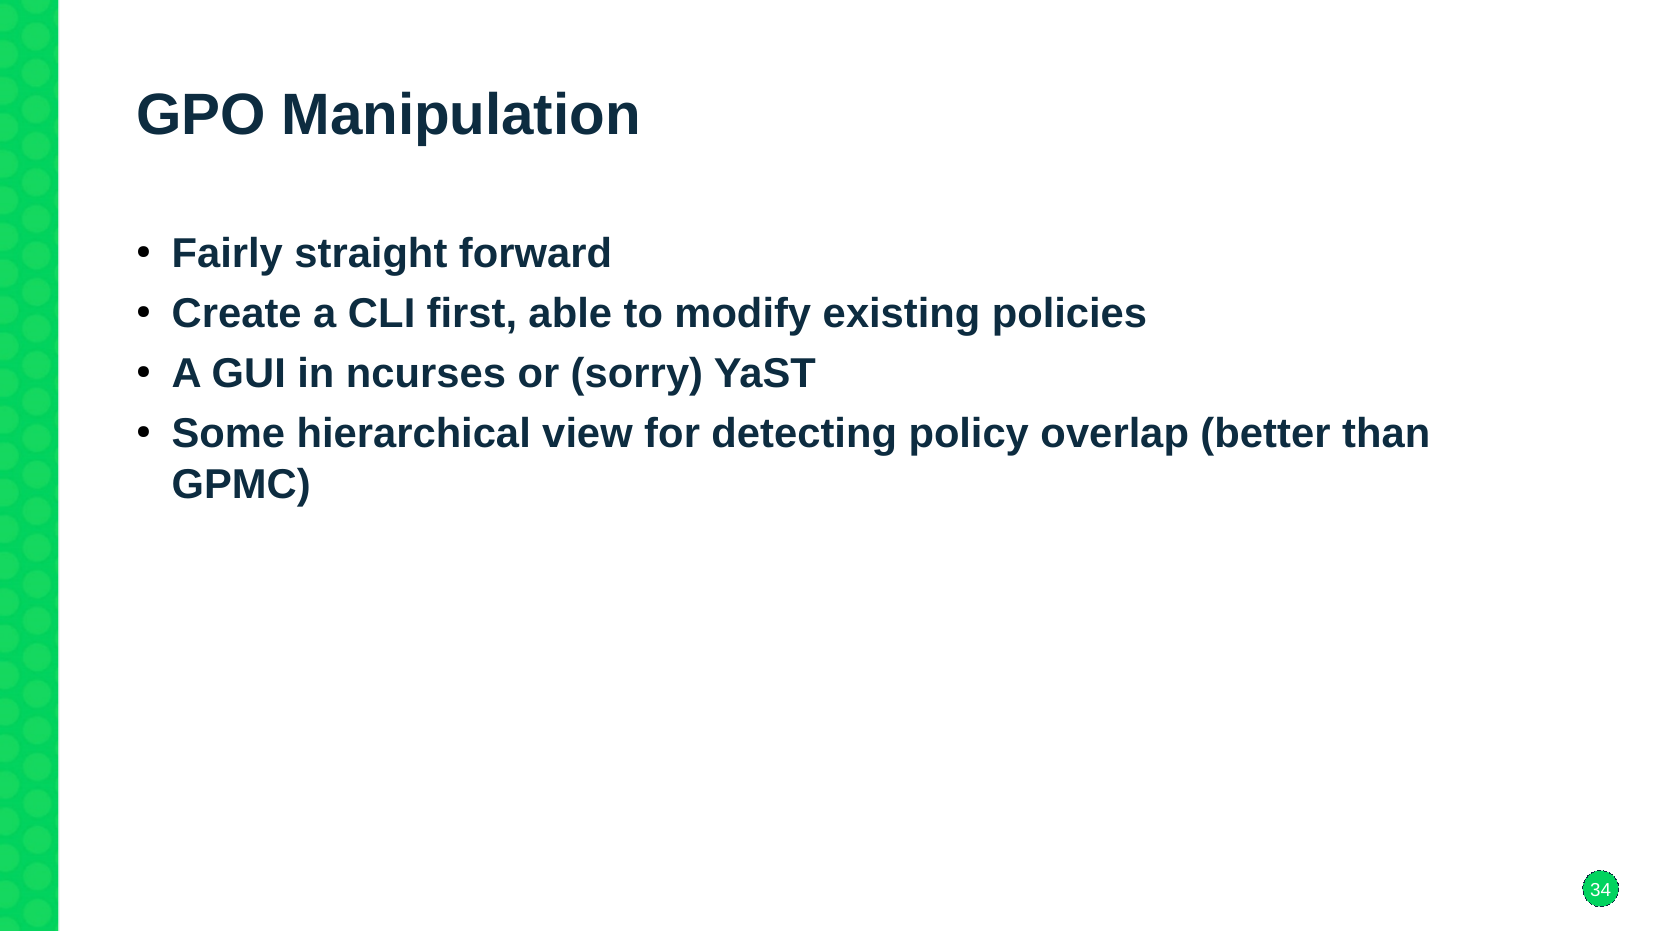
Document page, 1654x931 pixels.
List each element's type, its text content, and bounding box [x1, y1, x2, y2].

title GPO Manipulation [121, 37, 1531, 193]
picture [0, 0, 76, 931]
list Fairly straight forward Create a CLI first, able to modify existing policies A GUI in ncurses or (sorry) YaST Some hierarchical view for detecting policy overlap (better than GPMC) [121, 217, 1531, 825]
